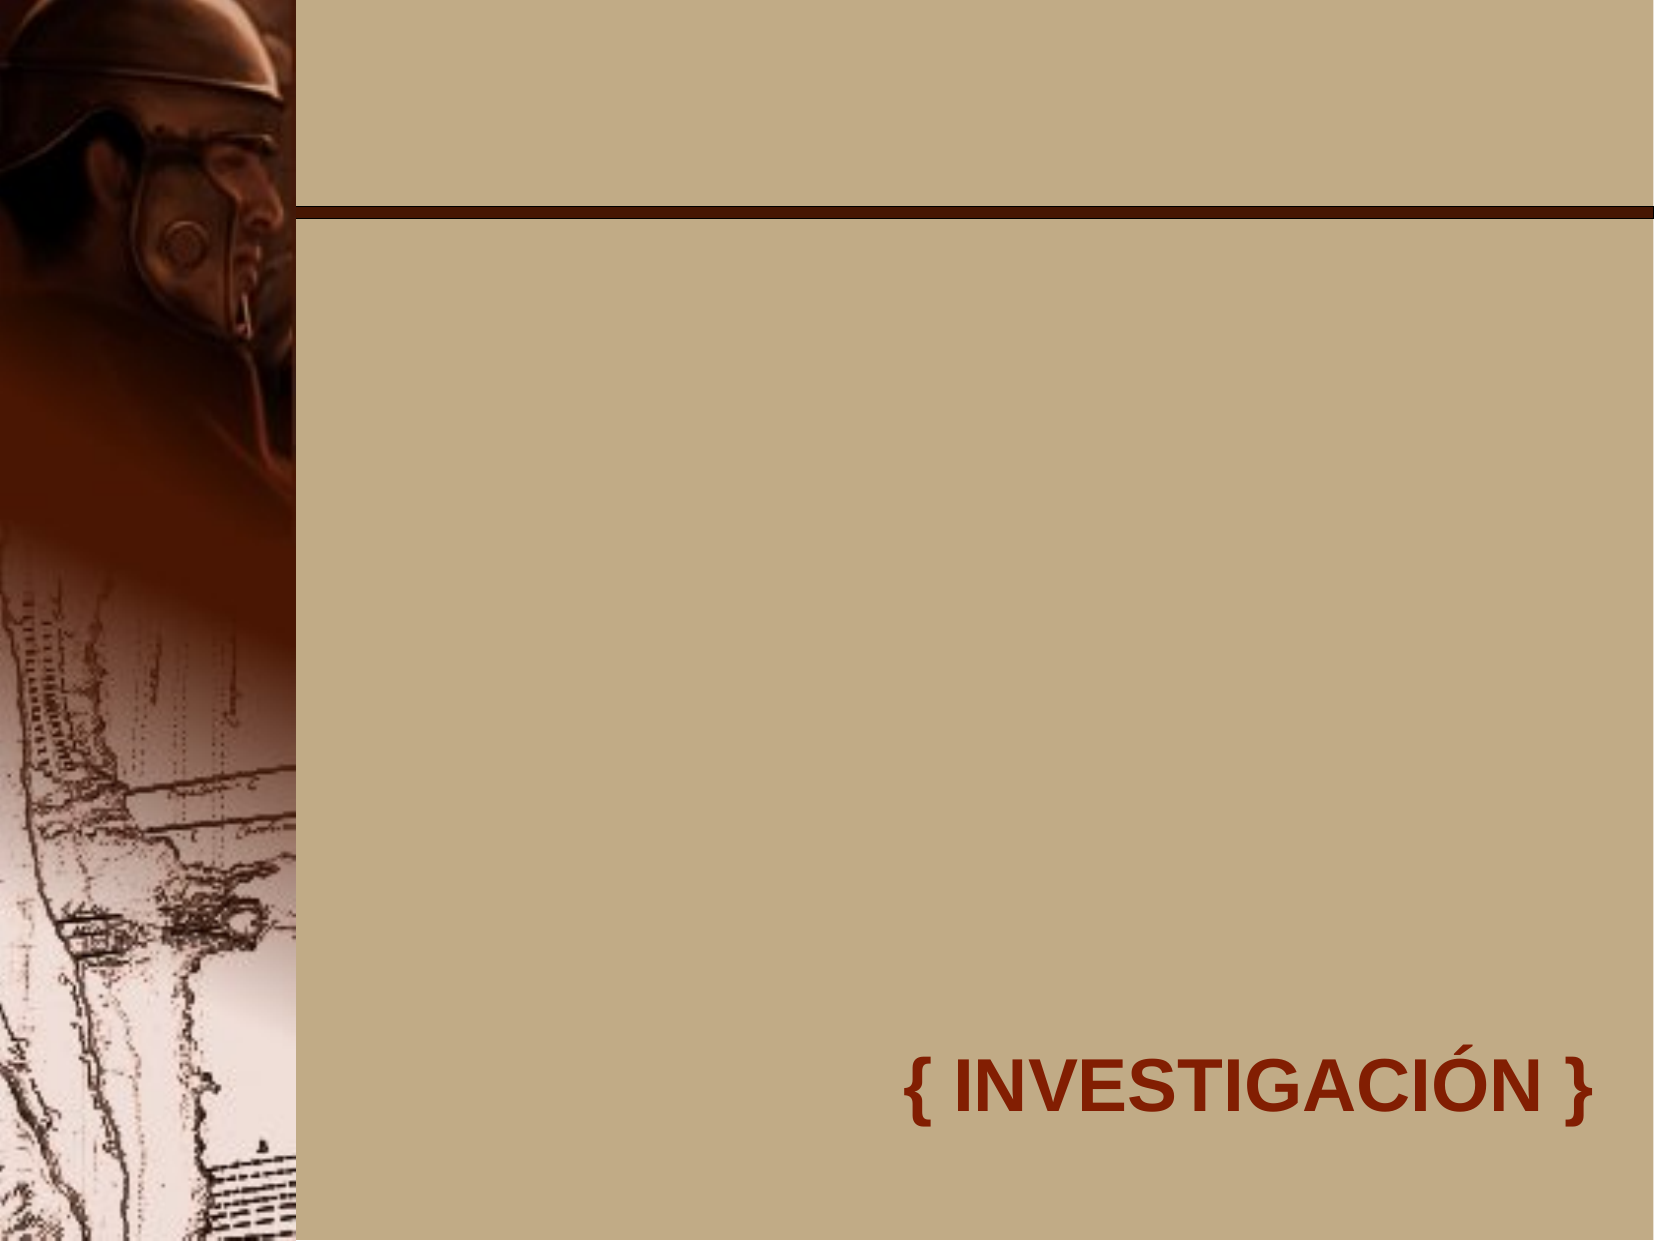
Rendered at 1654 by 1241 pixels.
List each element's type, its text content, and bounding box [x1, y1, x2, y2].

title { INVESTIGACIÓN } [106, 988, 1595, 1182]
picture [0, 0, 296, 1241]
